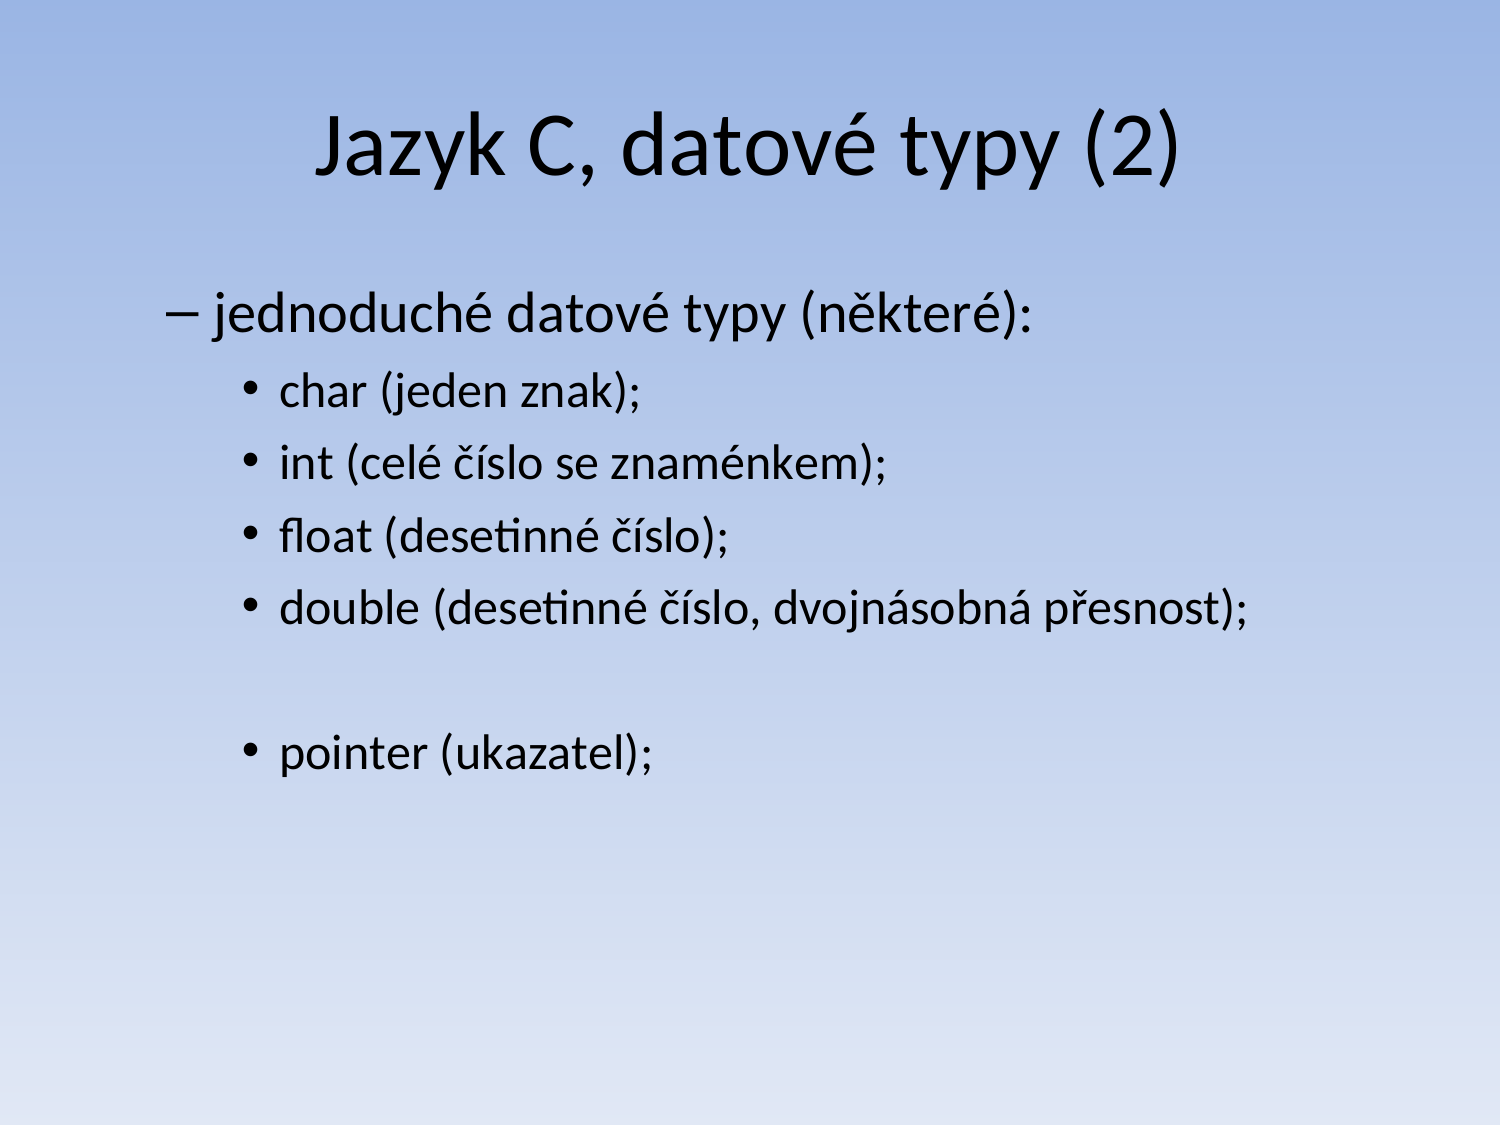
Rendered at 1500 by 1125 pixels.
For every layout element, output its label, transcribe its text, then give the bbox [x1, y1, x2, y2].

list jednoduché datové typy (některé): char (jeden znak); int (celé číslo se znaménkem); float (desetinné číslo); double (desetinné číslo, dvojnásobná přesnost); pointer (ukazatel); [76, 267, 1427, 1010]
title Jazyk C, datové typy (2) [75, 45, 1426, 233]
